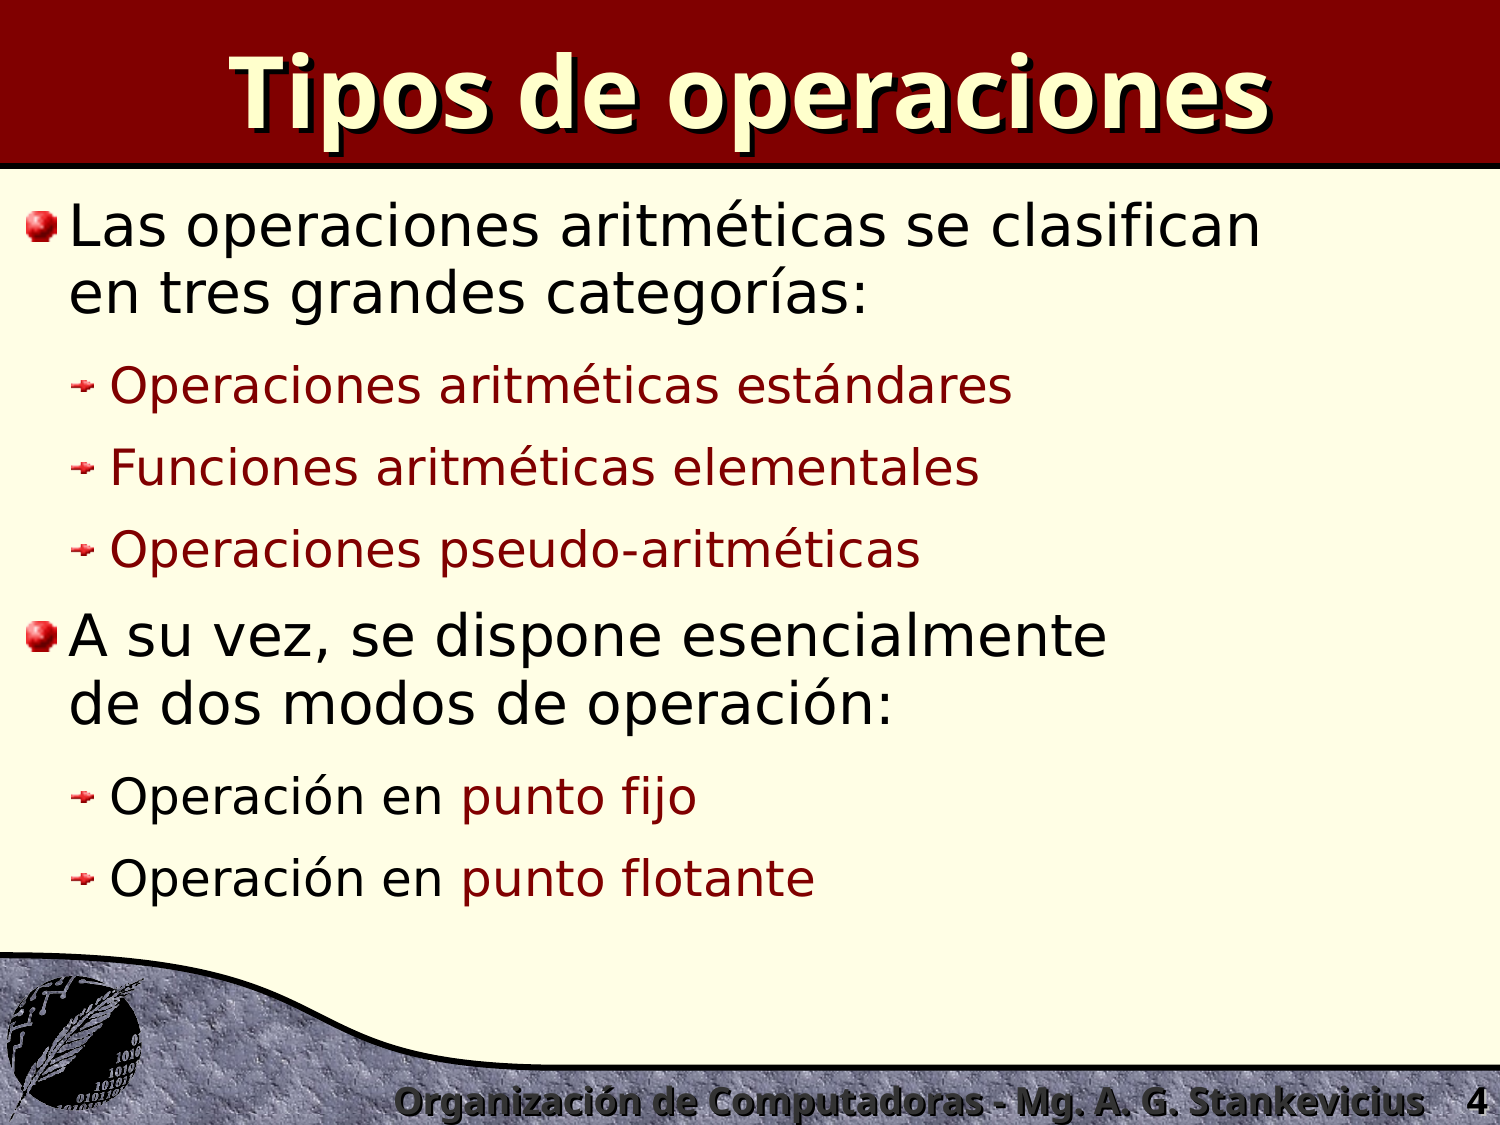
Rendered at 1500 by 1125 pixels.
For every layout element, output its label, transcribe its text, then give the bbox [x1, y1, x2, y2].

picture [0, 959, 1500, 1125]
picture [802, 1100, 806, 1110]
list Las operaciones aritméticas se clasifican en tres grandes categorías: Operaciones aritméticas estándares Funciones aritméticas elementales Operaciones pseudo-aritméticas A su vez, se dispone esencialmente de dos modos de operación: Operación en punto fijo Operación en punto flotante [11, 192, 1486, 935]
picture [448, 1100, 455, 1110]
picture [1058, 1100, 1065, 1110]
title Tipos de operaciones [15, 5, 1485, 160]
